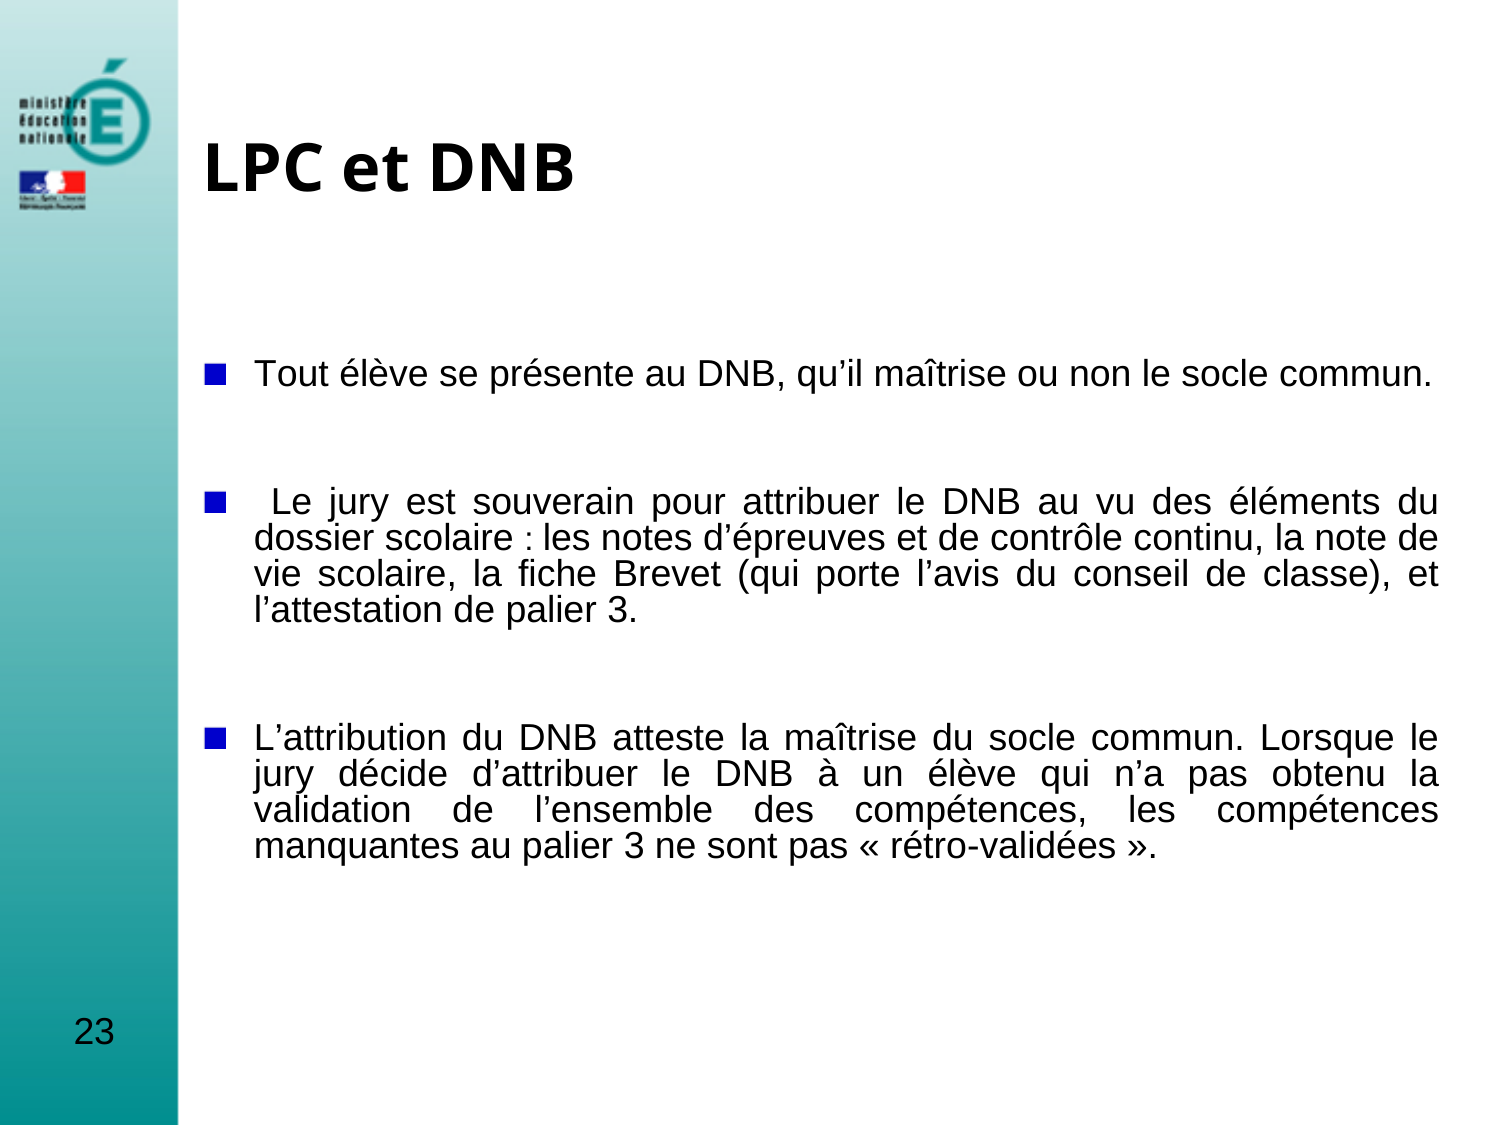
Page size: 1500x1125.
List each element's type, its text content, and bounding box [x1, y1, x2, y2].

title LPC et DNB [187, 82, 884, 248]
text_box Tout élève se présente au DNB, qu’il maîtrise ou non le socle commun. Le jury est souverain pour attribuer le DNB au vu des éléments du dossier scolaire : les notes d’épreuves et de contrôle continu, la note de vie scolaire, la fiche Brevet (qui porte l’avis du conseil de classe), et l’attestation de palier 3. L’attribution du DNB atteste la maîtrise du socle commun. Lorsque le jury décide d’attribuer le DNB à un élève qui n’a pas obtenu la validation de l’ensemble des compétences, les compétences manquantes au palier 3 ne sont pas « rétro-validées ». [183, 350, 1455, 1000]
picture [0, 0, 179, 1125]
text_box <numéro> [41, 999, 148, 1060]
